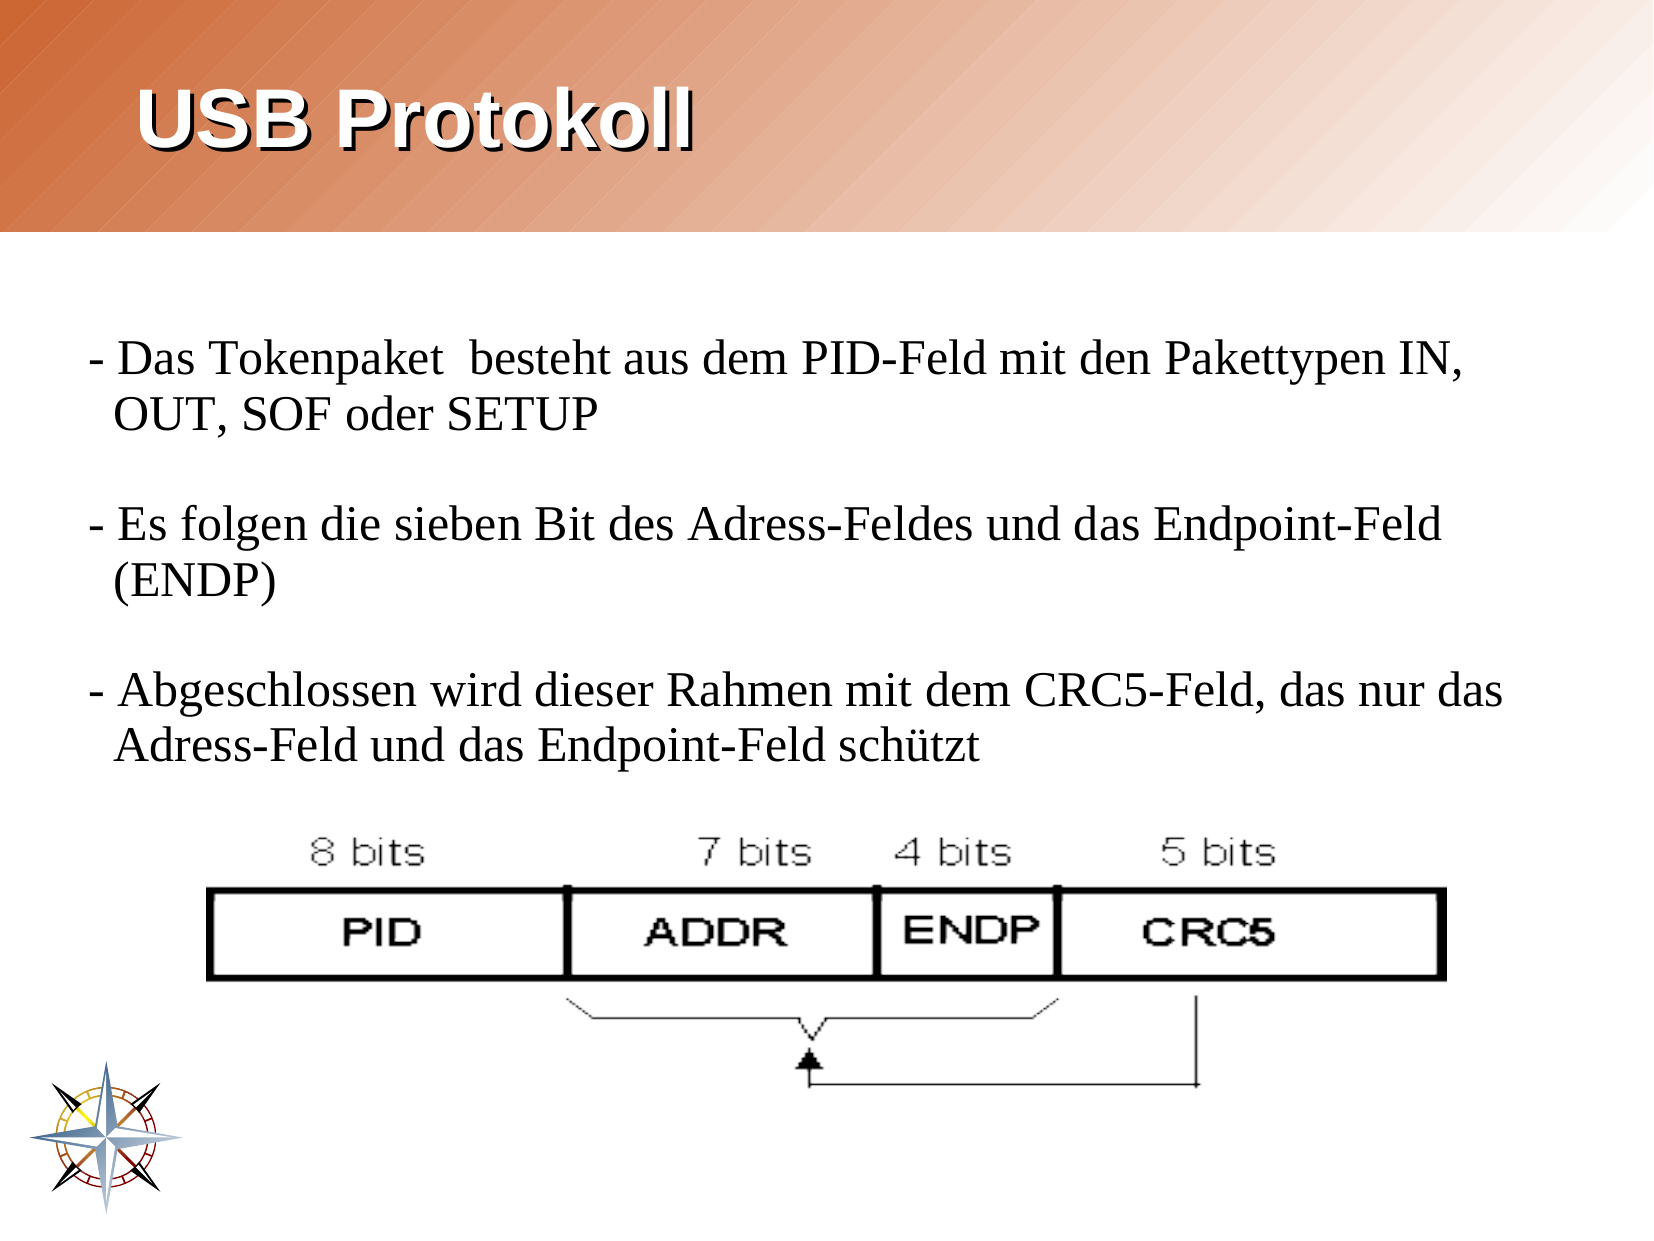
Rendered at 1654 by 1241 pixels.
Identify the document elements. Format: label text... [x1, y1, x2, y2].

picture [206, 826, 1447, 1091]
title USB Protokoll [135, 0, 1422, 238]
text_box - Das Tokenpaket besteht aus dem PID-Feld mit den Pakettypen IN, OUT, SOF oder SETUP - Es folgen die sieben Bit des Adress-Feldes und das Endpoint-Feld (ENDP) - Abgeschlossen wird dieser Rahmen mit dem CRC5-Feld, das nur das Adress-Feld und das Endpoint-Feld schützt [88, 330, 1595, 781]
